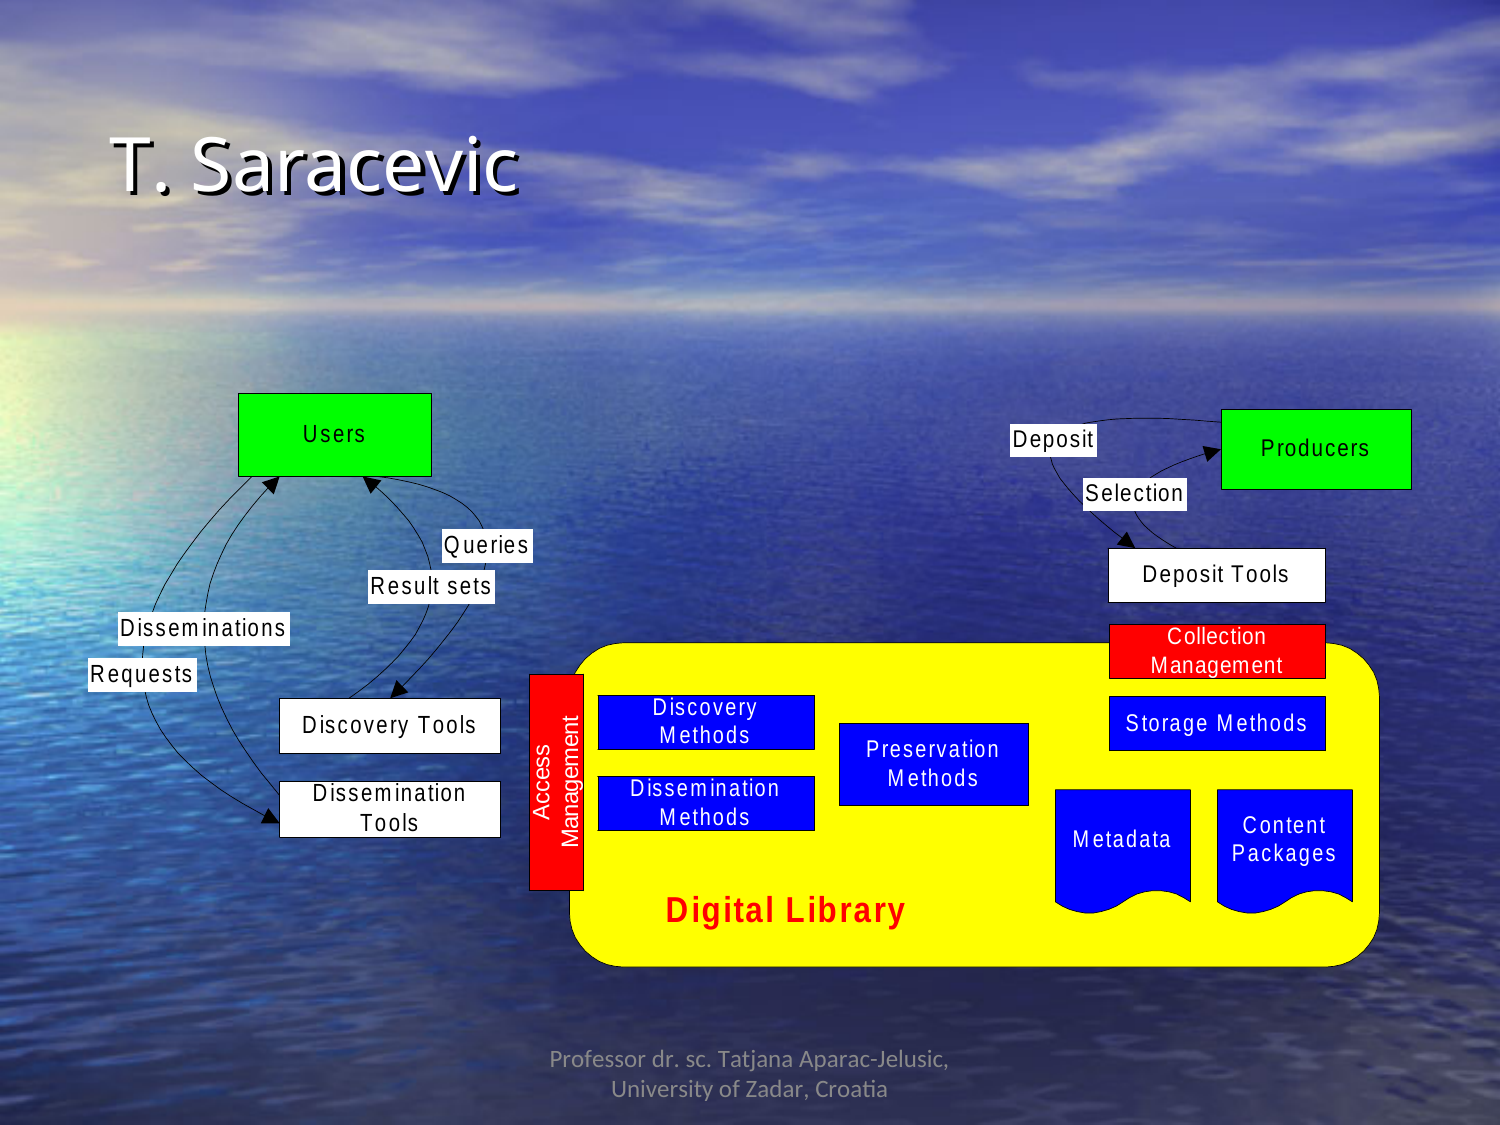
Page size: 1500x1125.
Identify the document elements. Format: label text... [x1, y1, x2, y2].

list [75, 312, 1426, 988]
picture [0, 0, 1500, 1125]
text_box Professor dr. sc. Tatjana Aparac-Jelusic, University of Zadar, Croatia [512, 1075, 988, 1103]
title T. Saracevic [75, 47, 1426, 276]
chart [87, 315, 1438, 1075]
